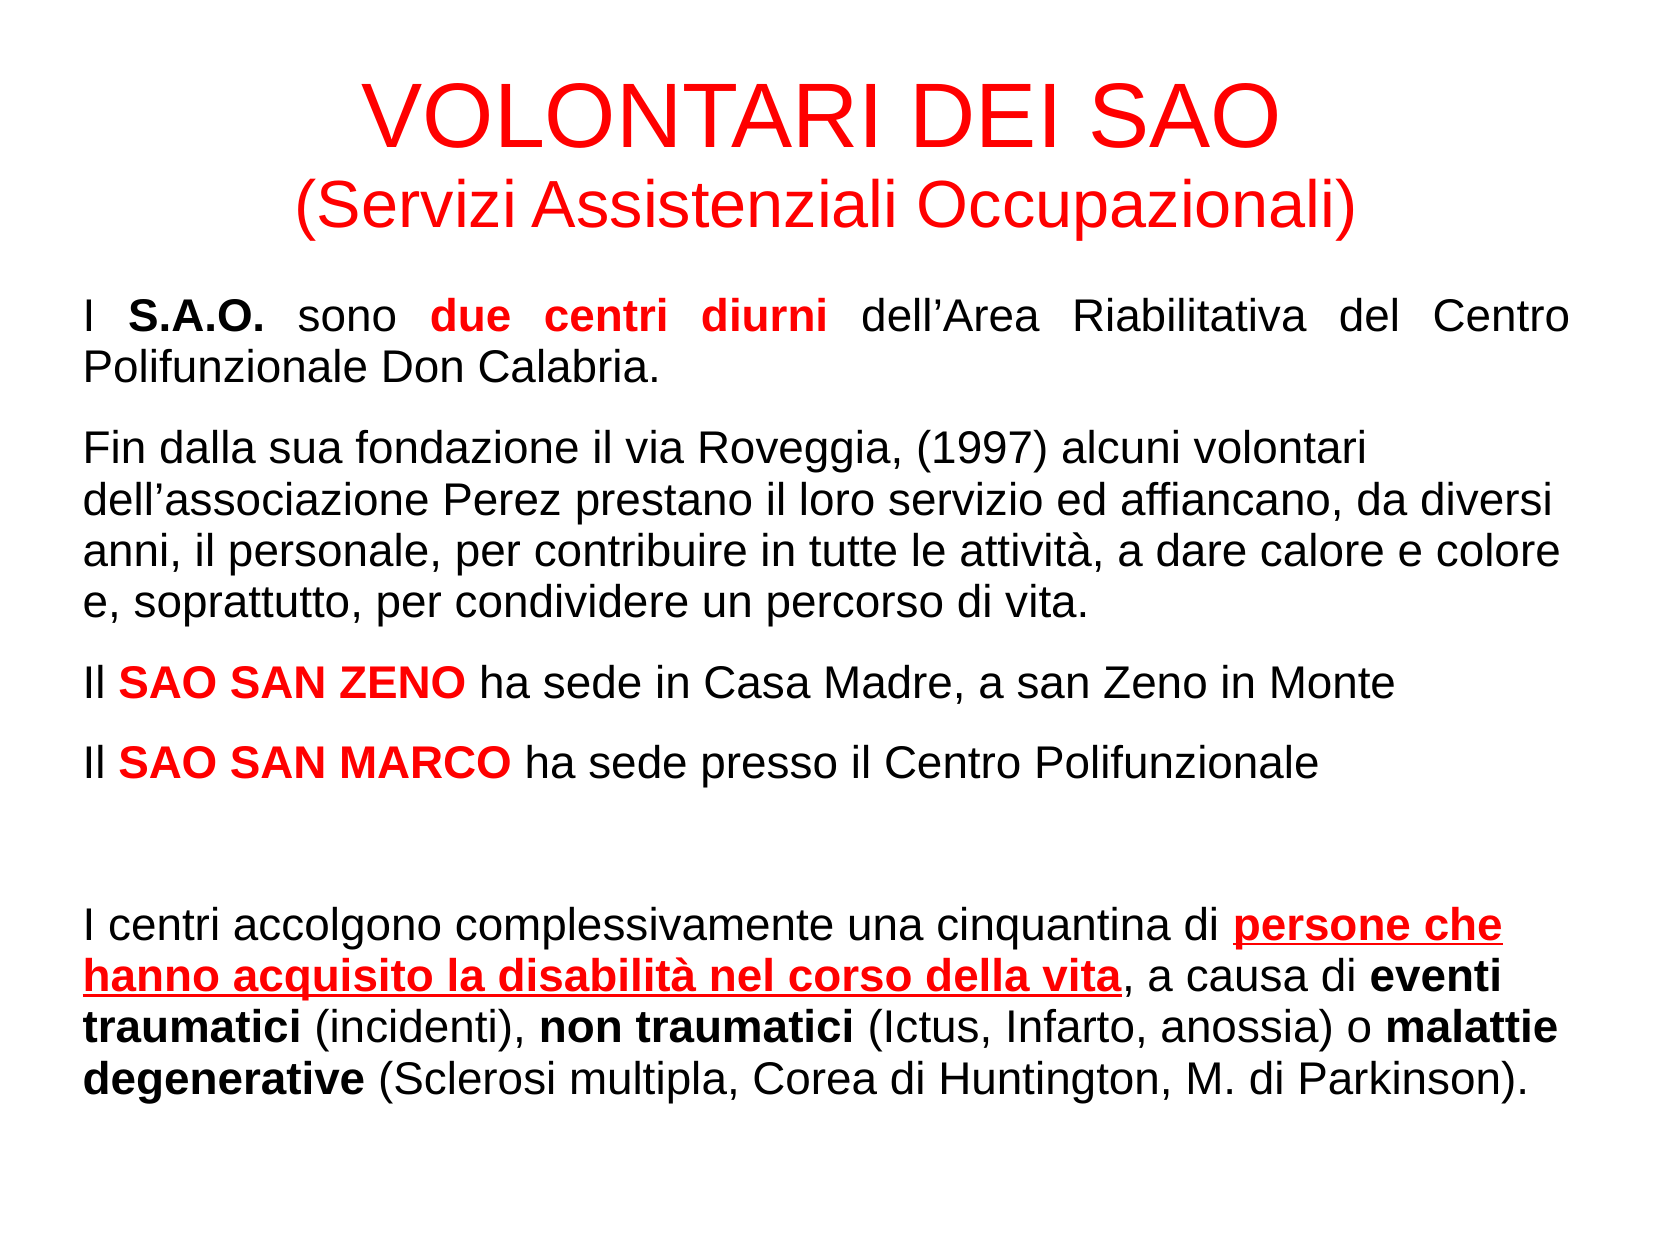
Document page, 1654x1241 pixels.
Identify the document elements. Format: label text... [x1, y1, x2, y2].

list I S.A.O. sono due centri diurni dell’Area Riabilitativa del Centro Polifunzionale Don Calabria. Fin dalla sua fondazione il via Roveggia, (1997) alcuni volontari dell’associazione Perez prestano il loro servizio ed affiancano, da diversi anni, il personale, per contribuire in tutte le attività, a dare calore e colore e, soprattutto, per condividere un percorso di vita. Il SAO SAN ZENO ha sede in Casa Madre, a san Zeno in Monte Il SAO SAN MARCO ha sede presso il Centro Polifunzionale I centri accolgono complessivamente una cinquantina di persone che hanno acquisito la disabilità nel corso della vita, a causa di eventi traumatici (incidenti), non traumatici (Ictus, Infarto, anossia) o malattie degenerative (Sclerosi multipla, Corea di Huntington, M. di Parkinson). [82, 290, 1571, 1241]
title VOLONTARI DEI SAO (Servizi Assistenziali Occupazionali) [82, 49, 1571, 257]
